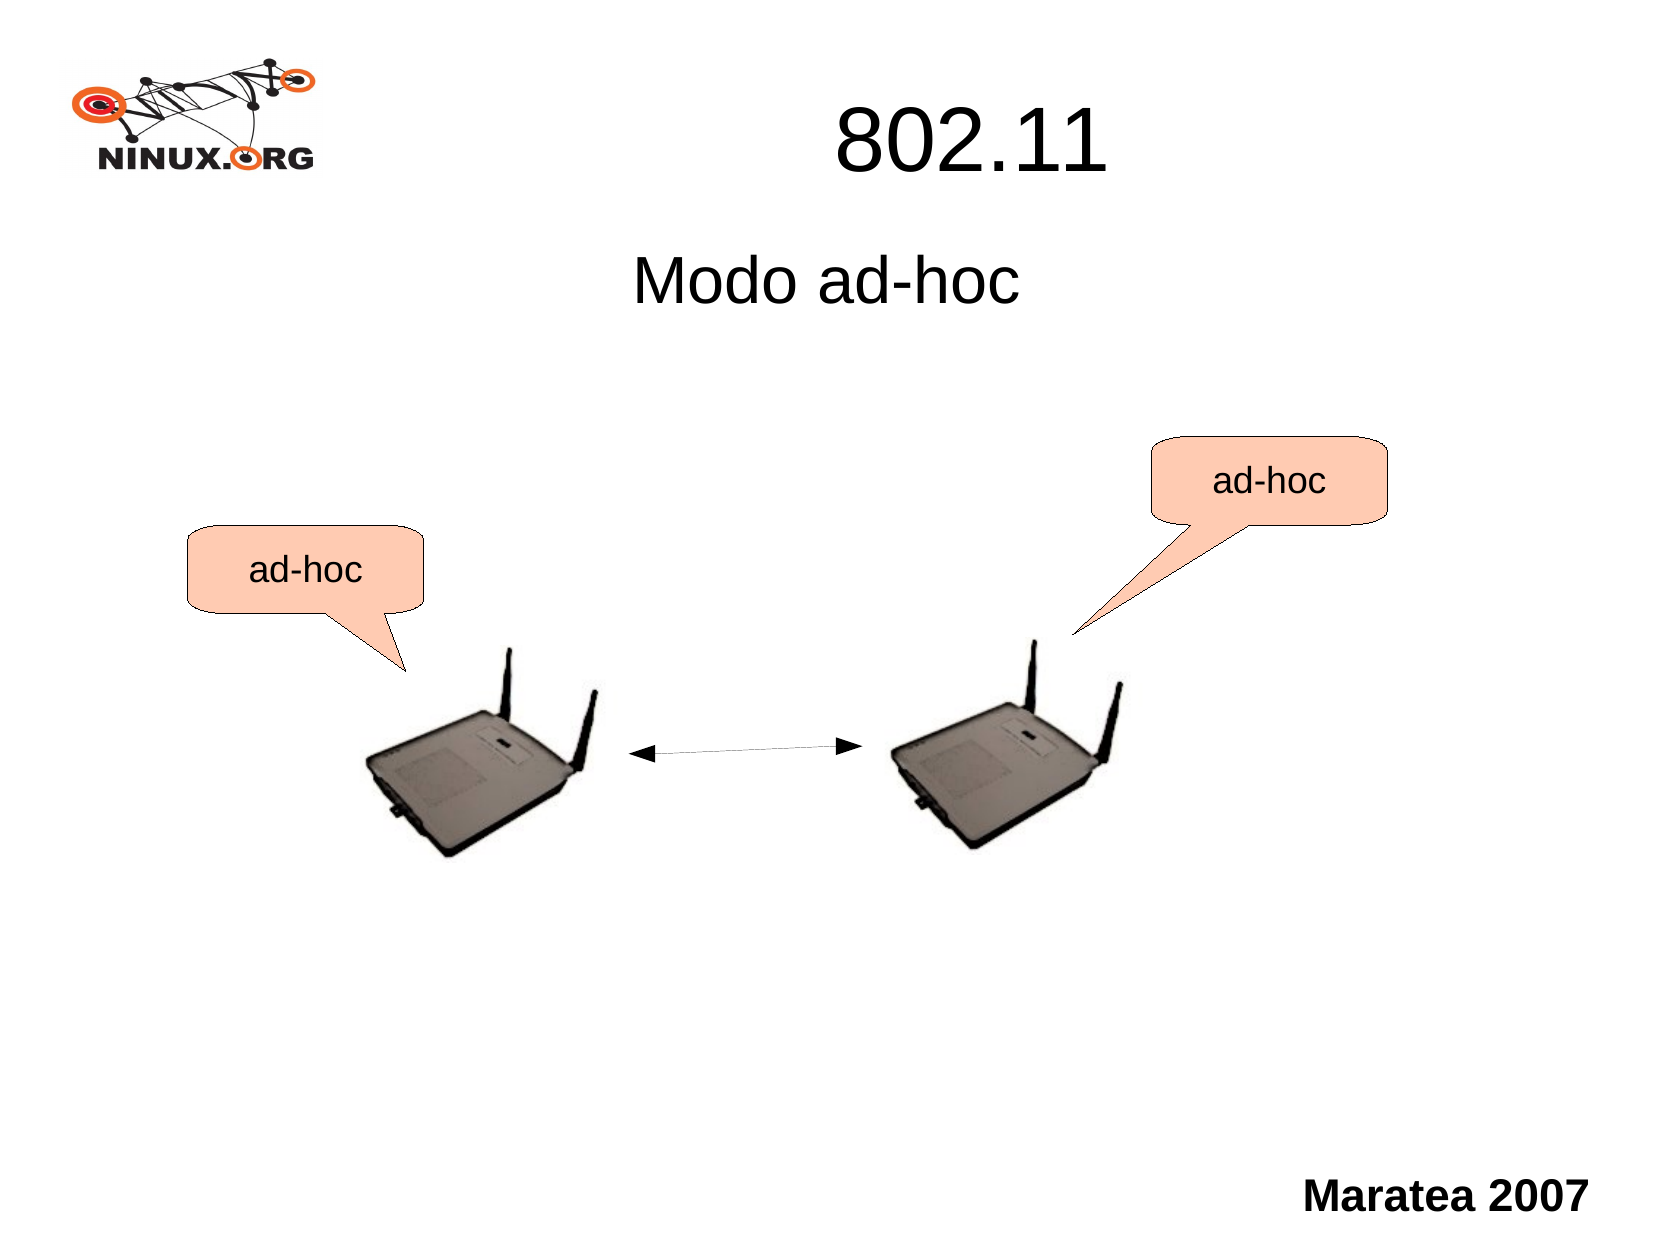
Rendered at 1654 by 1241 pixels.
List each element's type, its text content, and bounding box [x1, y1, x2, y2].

picture [862, 637, 1154, 855]
picture [337, 645, 629, 863]
text_box ad-hoc [187, 525, 424, 672]
picture [59, 58, 323, 178]
subtitle Modo ad-hoc [82, 206, 1571, 355]
title 802.11 [383, 43, 1565, 206]
text_box Maratea 2007 [1275, 1162, 1651, 1237]
text_box ad-hoc [1072, 436, 1388, 635]
